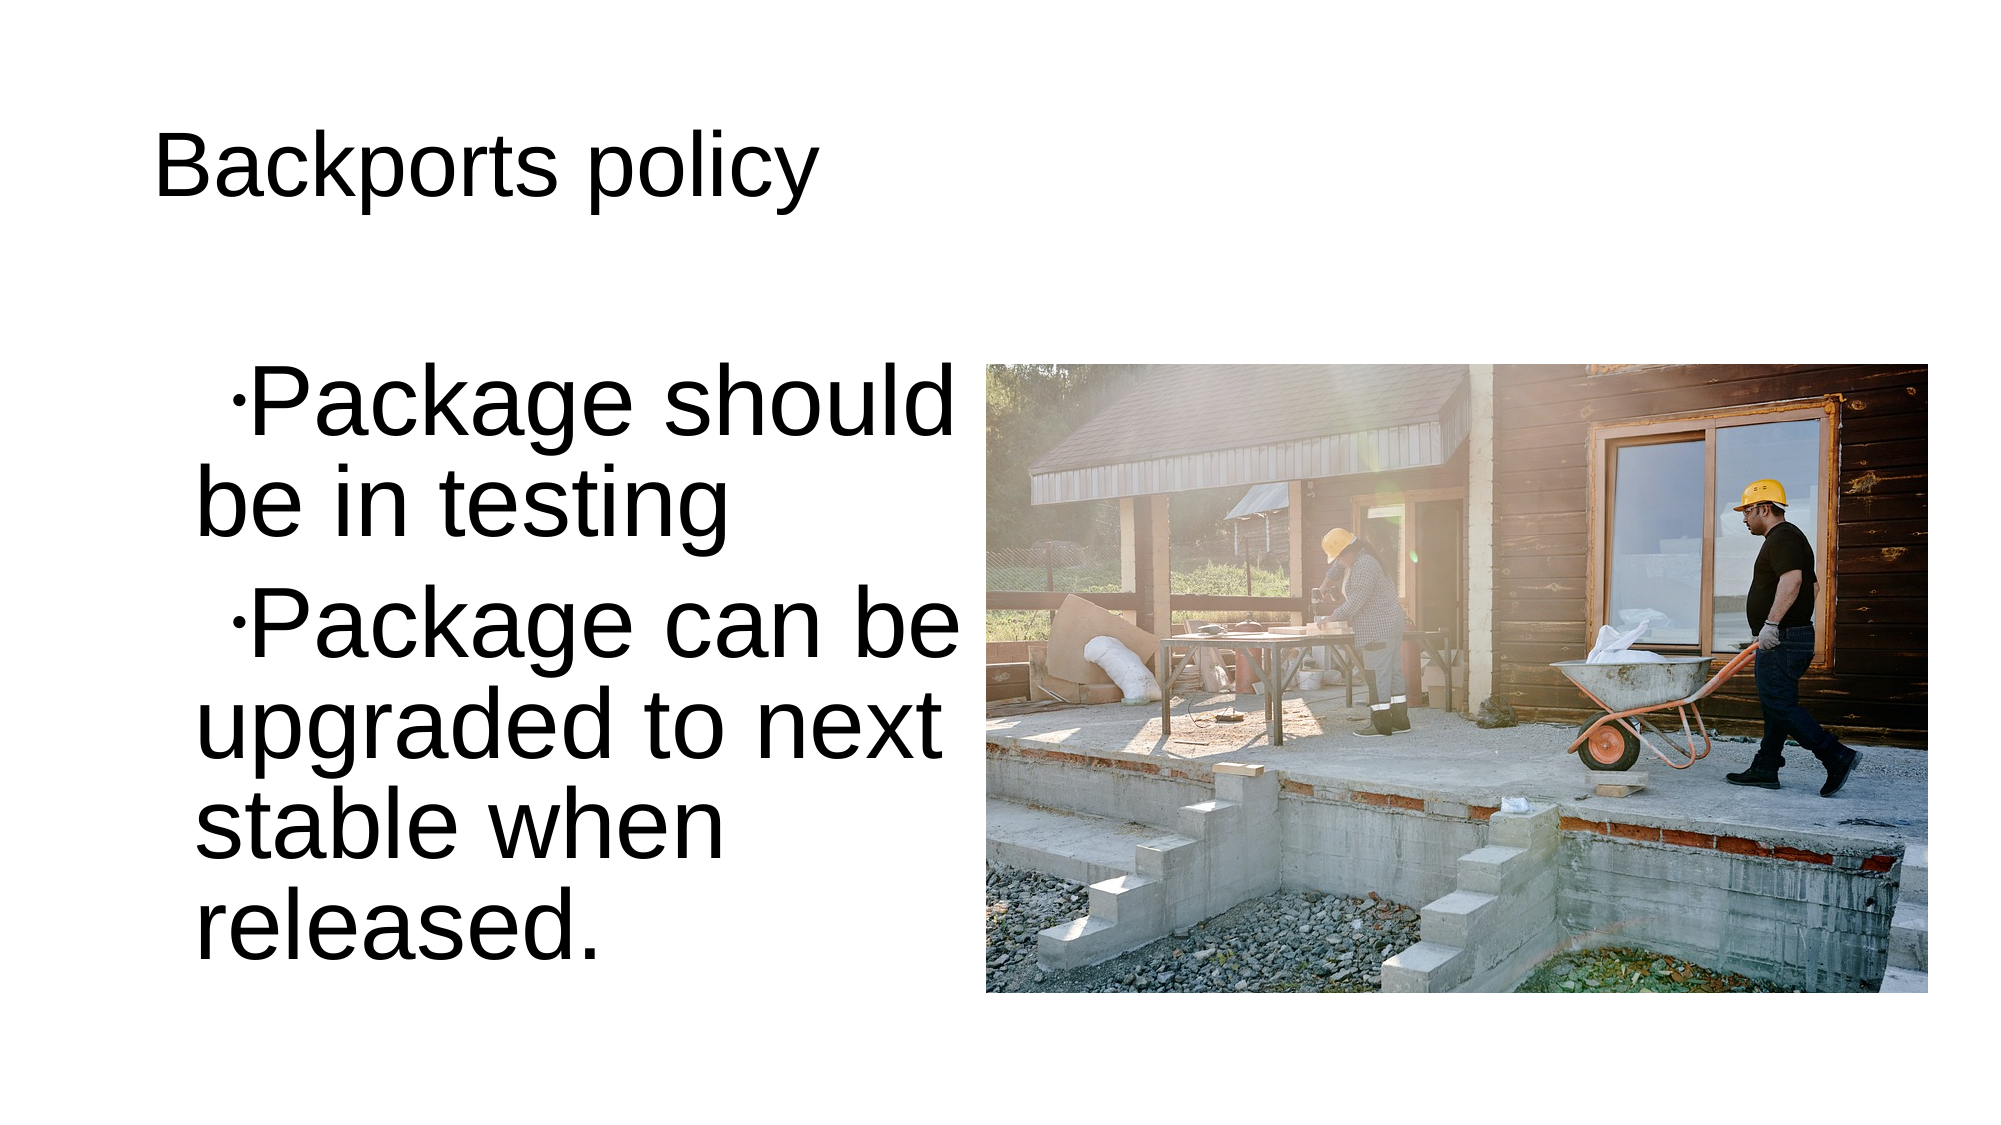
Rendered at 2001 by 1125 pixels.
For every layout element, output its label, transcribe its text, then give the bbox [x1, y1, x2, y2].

title Backports policy [137, 59, 1863, 278]
picture [986, 364, 1928, 993]
list Package should be in testing Package can be upgraded to next stable when released. [137, 348, 1001, 1009]
